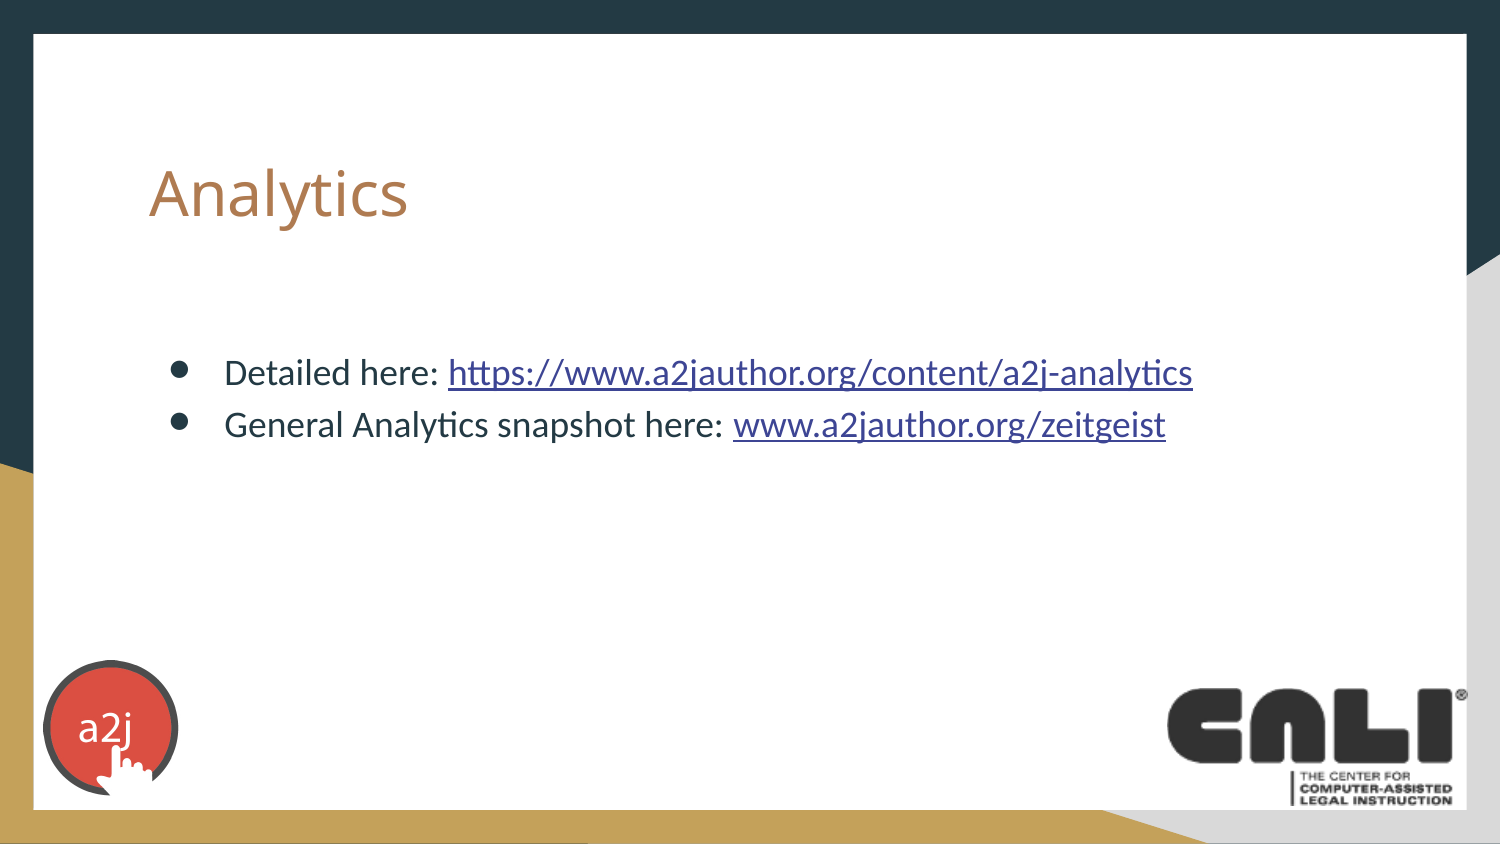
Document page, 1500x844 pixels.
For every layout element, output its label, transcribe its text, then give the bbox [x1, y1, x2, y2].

list Detailed here: https://www.a2jauthor.org/content/a2j-analytics General Analytics snapshot here: www.a2jauthor.org/zeitgeist [134, 326, 1366, 729]
picture [1167, 688, 1468, 806]
picture [43, 660, 182, 806]
title Analytics [134, 138, 1366, 296]
